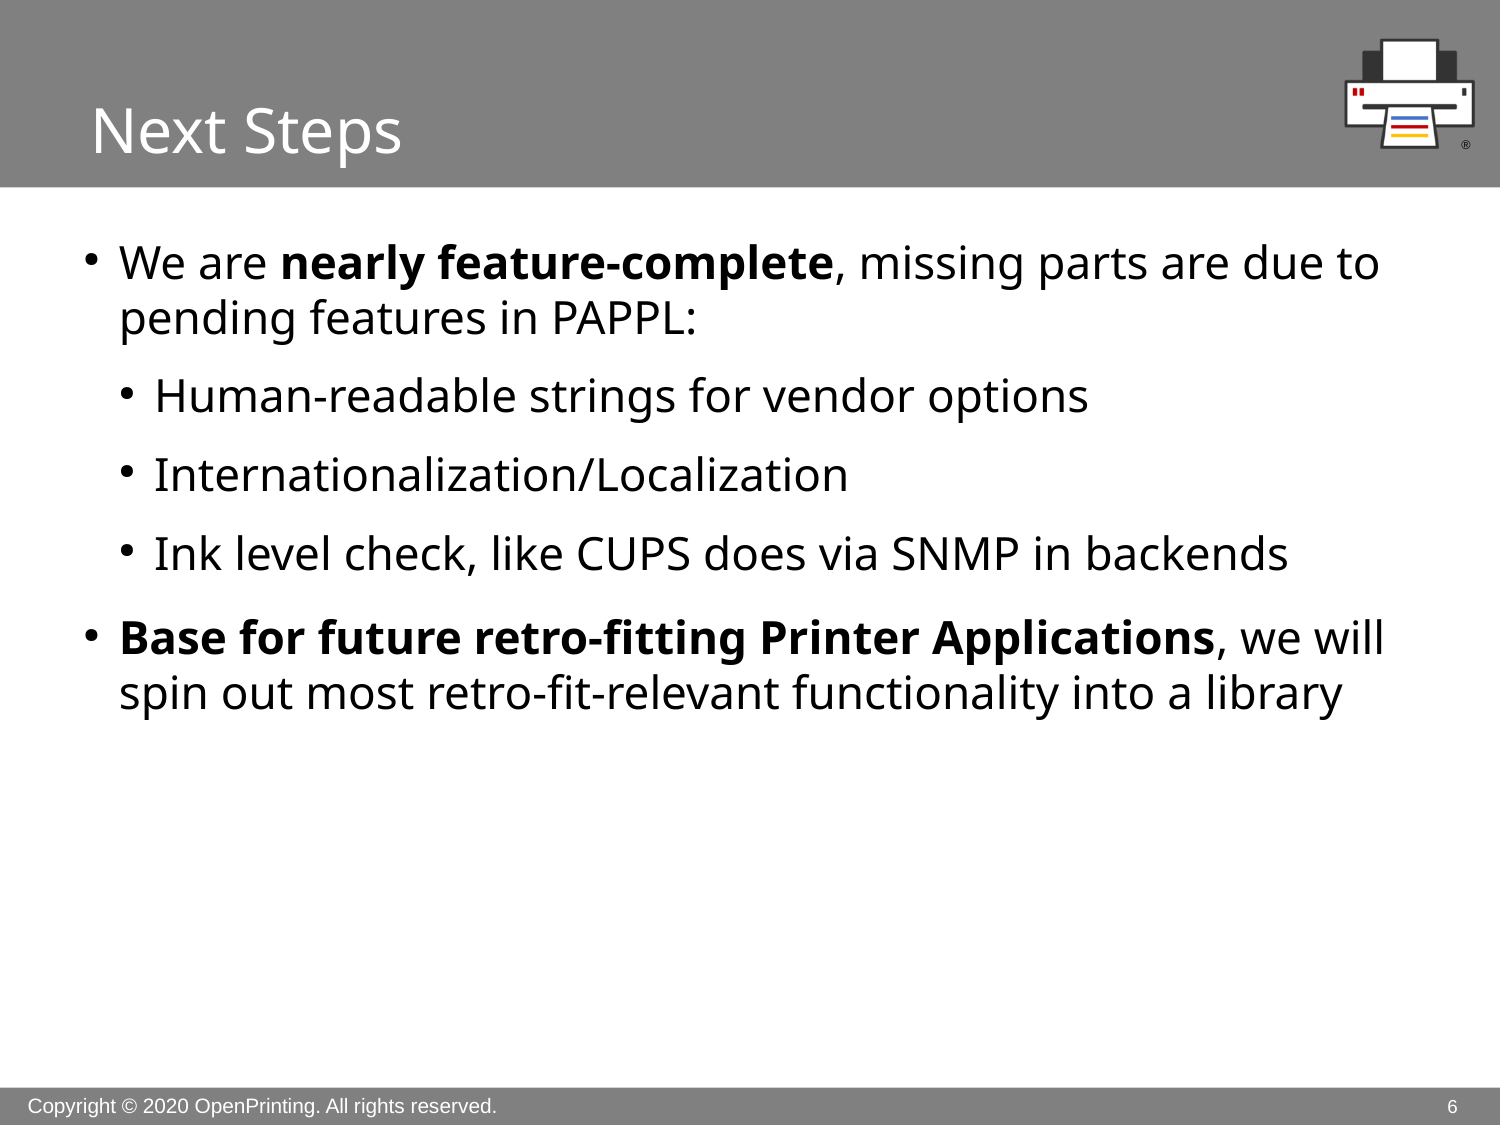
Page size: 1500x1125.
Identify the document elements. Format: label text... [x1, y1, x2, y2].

slide_number <number> [1405, 1087, 1500, 1125]
picture [1339, 33, 1480, 154]
title Next Steps [75, 7, 1317, 175]
list We are nearly feature-complete, missing parts are due to pending features in PAPPL: Human-readable strings for vendor options Internationalization/Localization Ink level check, like CUPS does via SNMP in backends Base for future retro-fitting Printer Applications, we will spin out most retro-fit-relevant functionality into a library [75, 224, 1425, 1067]
